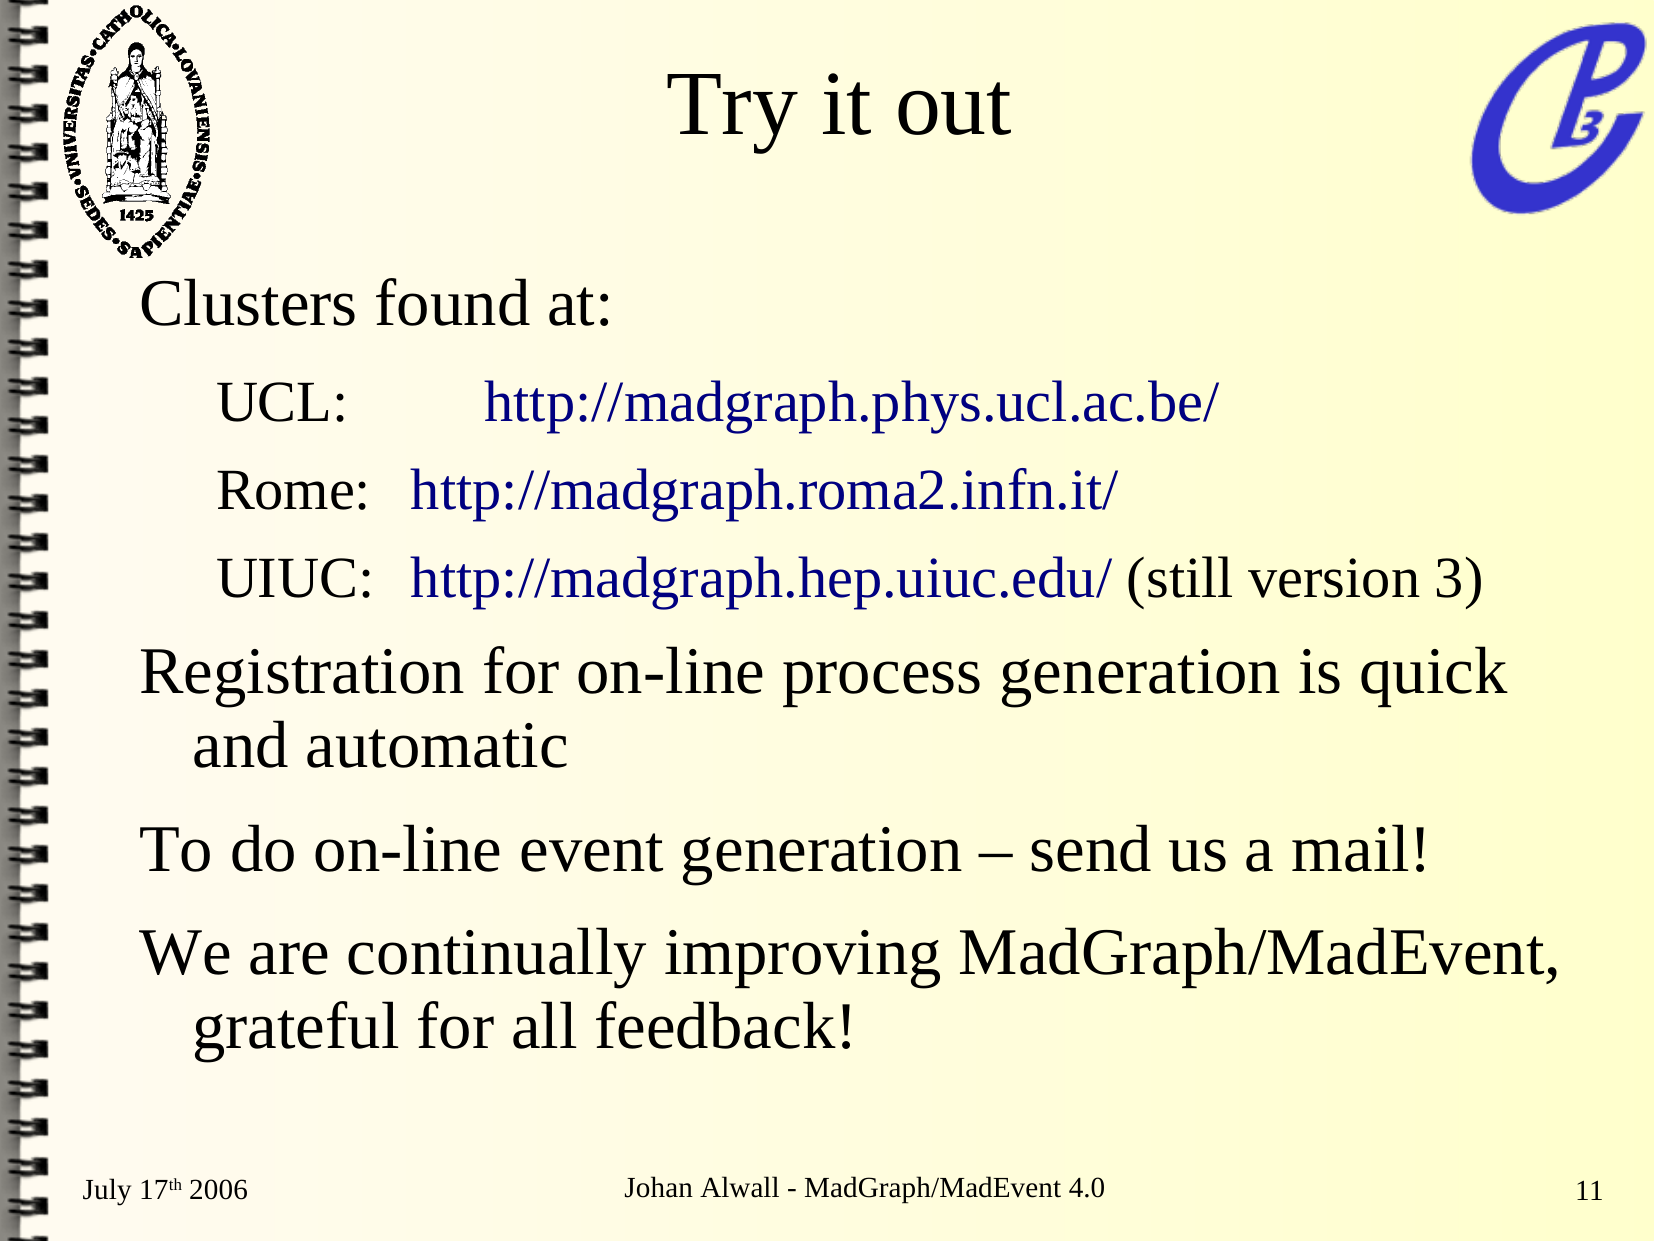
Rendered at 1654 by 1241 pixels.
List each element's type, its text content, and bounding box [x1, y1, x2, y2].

title Try it out [234, 0, 1445, 208]
list Clusters found at: UCL: http://madgraph.phys.ucl.ac.be/ Rome: http://madgraph.roma2.infn.it/ UIUC: http://madgraph.hep.uiuc.edu/ (still version 3) Registration for on-line process generation is quick and automatic To do on-line event generation – send us a mail! We are continually improving MadGraph/MadEvent, grateful for all feedback! [121, 265, 1603, 1190]
picture [1467, 14, 1654, 216]
picture [0, 0, 1654, 1241]
